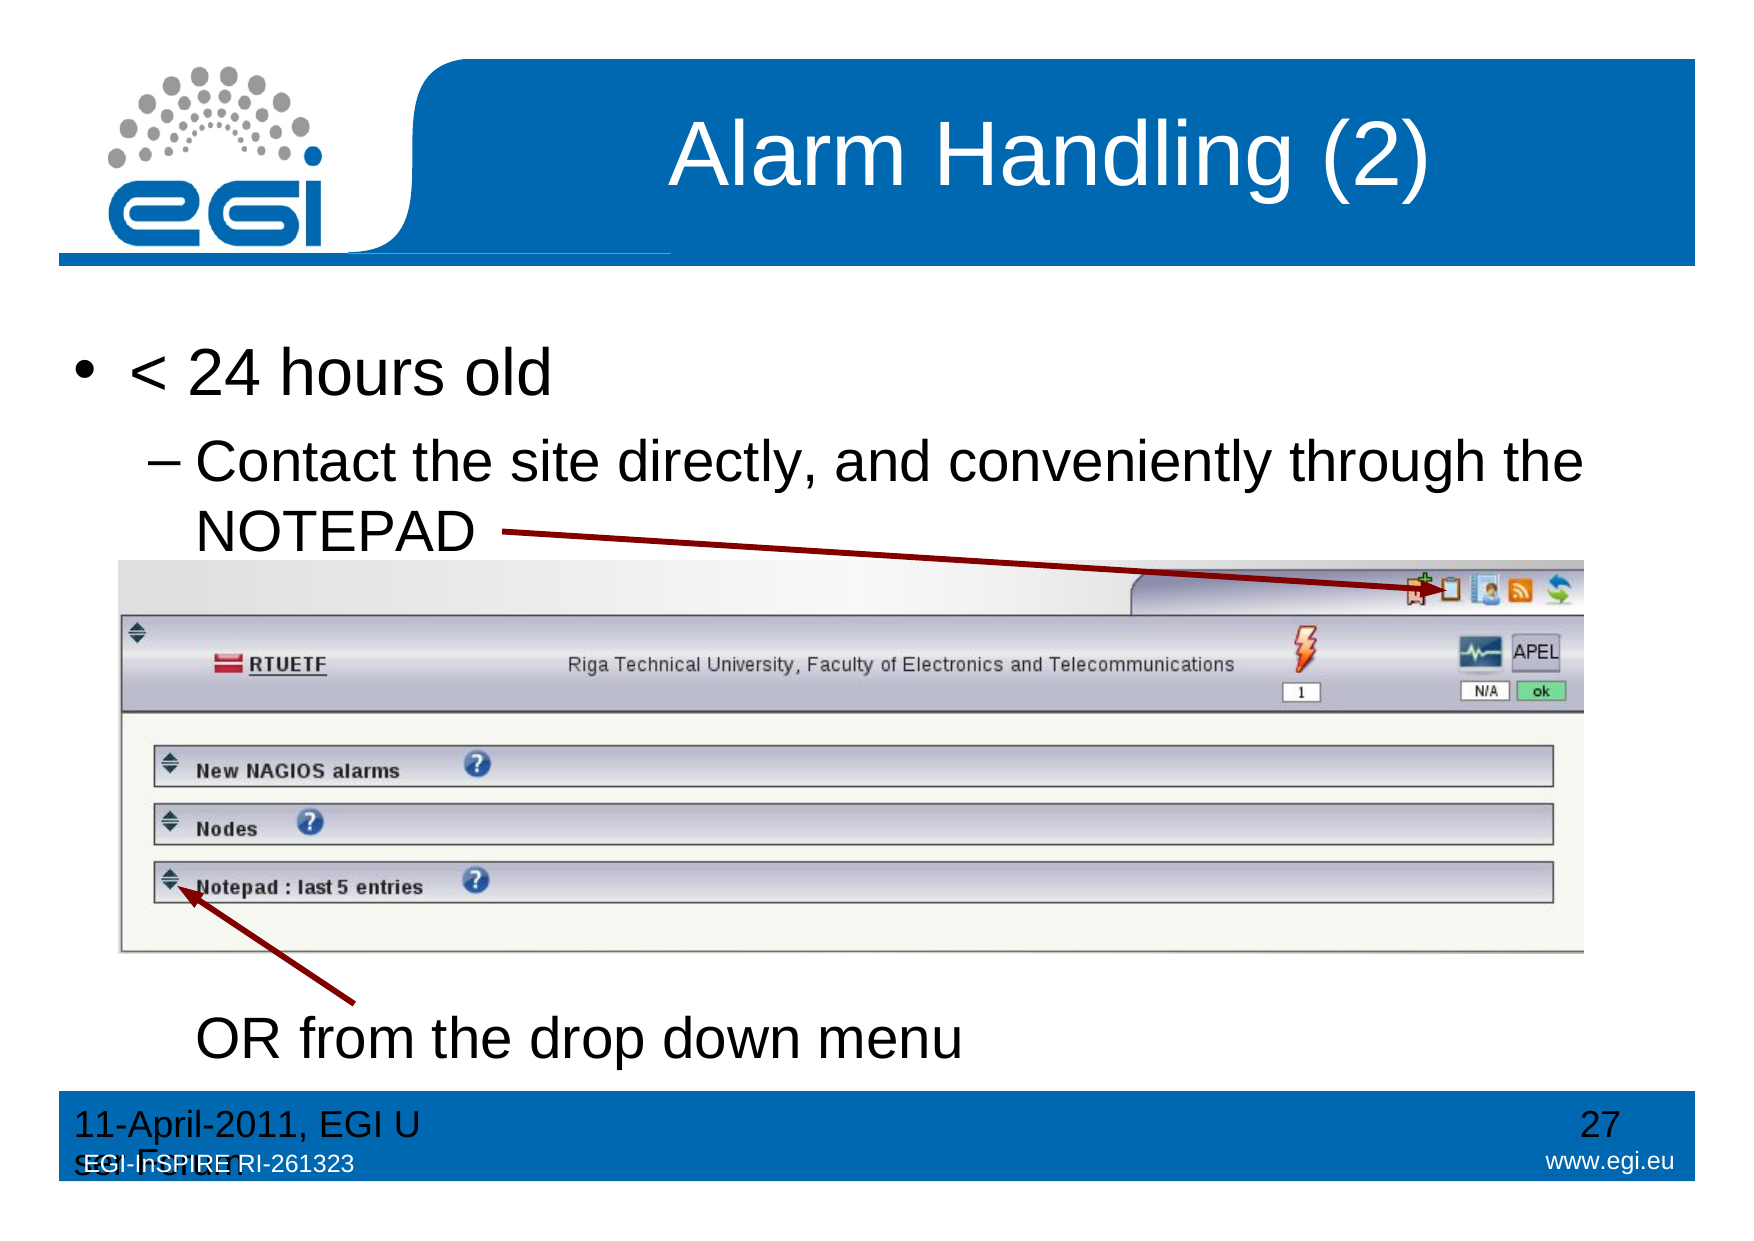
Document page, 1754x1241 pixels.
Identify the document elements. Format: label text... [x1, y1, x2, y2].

title Alarm Handling (2) [439, 31, 1663, 267]
list < 24 hours old Contact the site directly, and conveniently through the NOTEPAD OR from the drop down menu [59, 320, 1614, 1175]
picture [59, 59, 348, 253]
